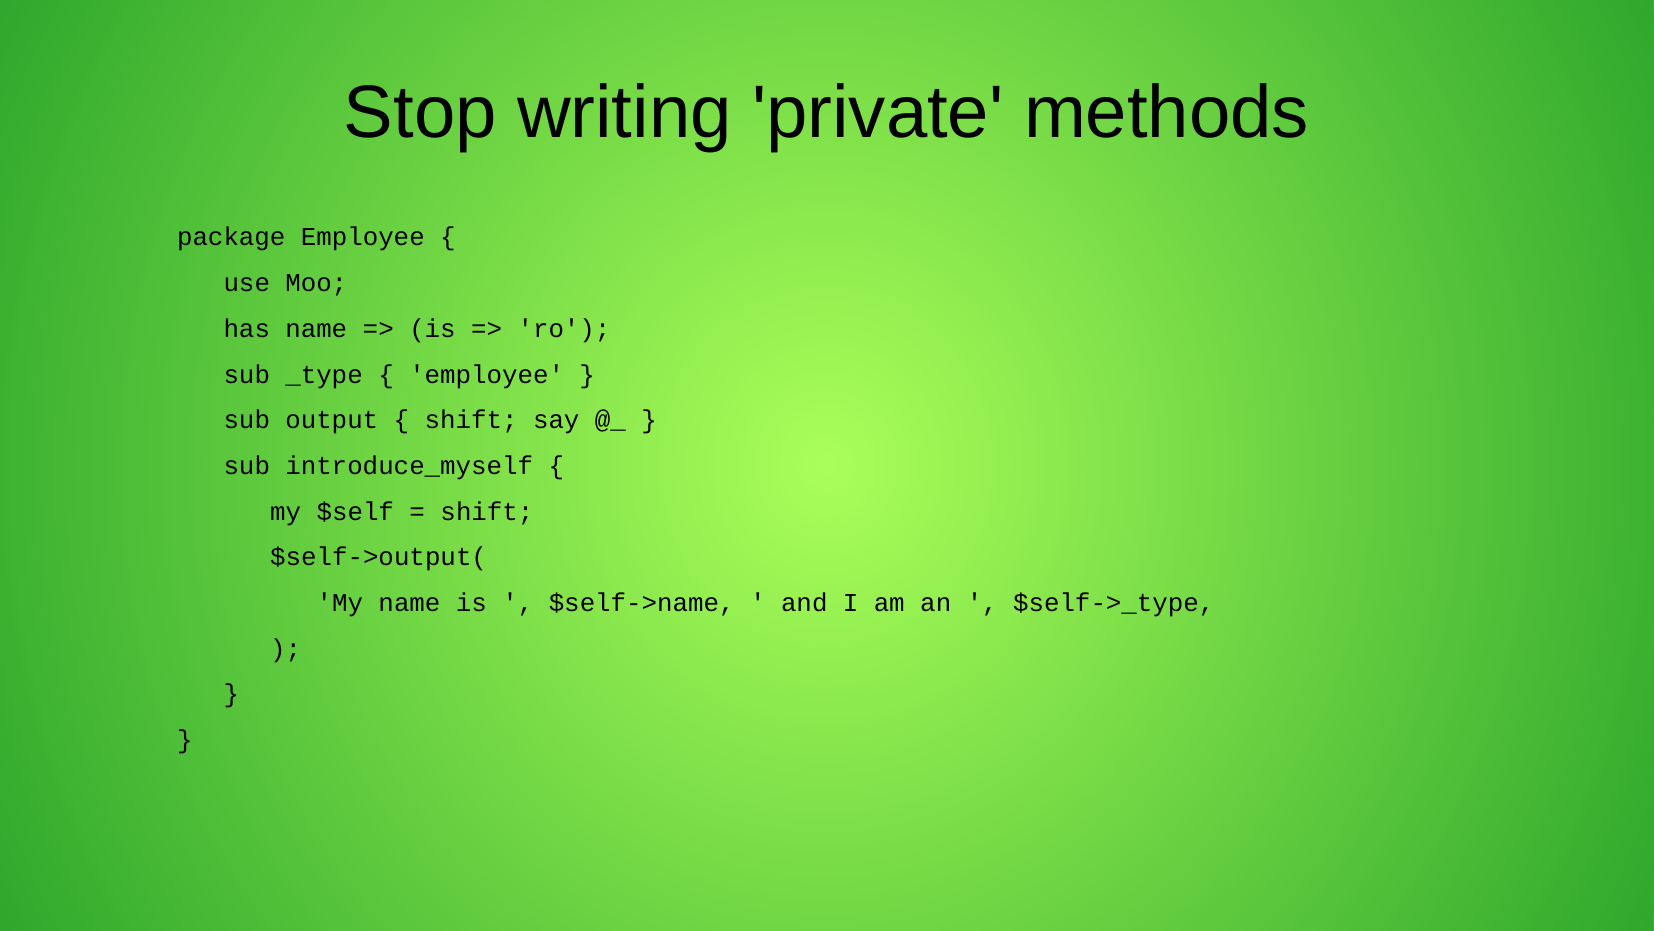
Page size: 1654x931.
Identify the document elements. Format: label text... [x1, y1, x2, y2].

list package Employee { use Moo; has name => (is => 'ro'); sub _type { 'employee' } sub output { shift; say @_ } sub introduce_myself { my $self = shift; $self->output( 'My name is ', $self->name, ' and I am an ', $self->_type, ); } } [177, 224, 1571, 764]
title Stop writing 'private' methods [82, 35, 1571, 189]
